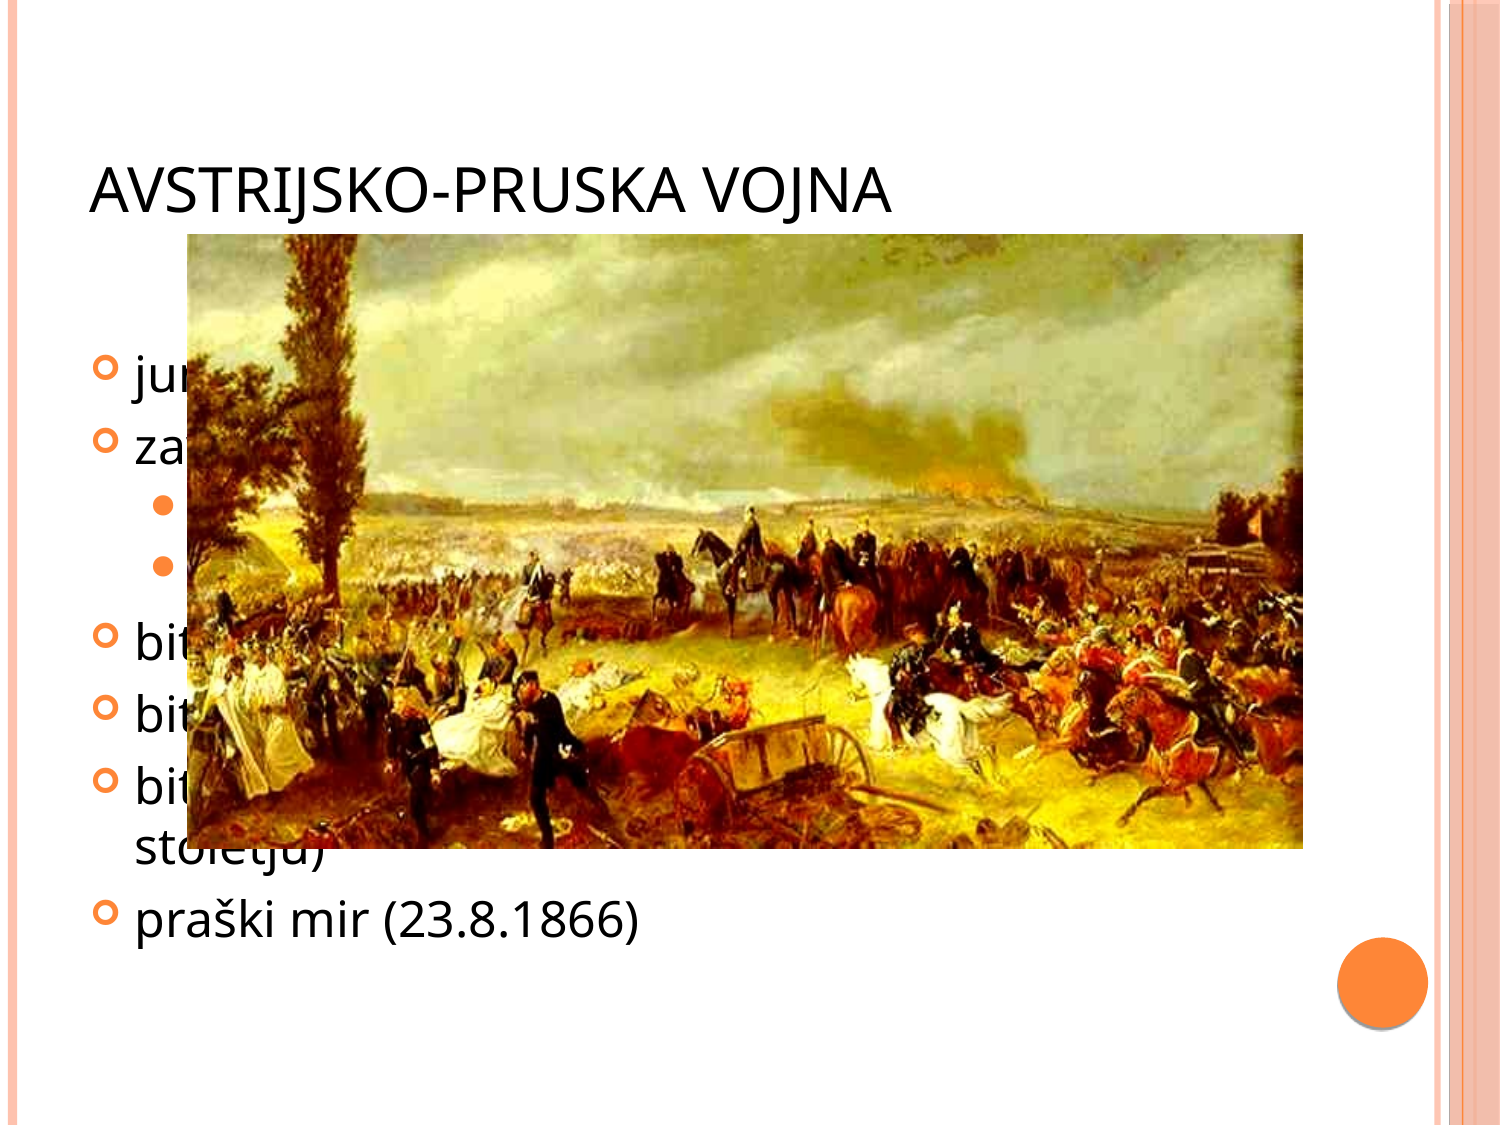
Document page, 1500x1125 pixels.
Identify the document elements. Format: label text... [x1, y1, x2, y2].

list junij 1866 zavezniki: Prusija 18 severnonemških držav , Italija Avstrija  Bavarska, Saška in Hannover bitki pri Custozzi bitka pri Visu bitka pri Kraljevem gradcu (največja bitka v 19. stoletju) praški mir (23.8.1866) [75, 262, 1300, 1062]
picture [187, 234, 1303, 849]
title AVSTRIJSKO-PRUSKA VOJNA [75, 45, 1300, 233]
